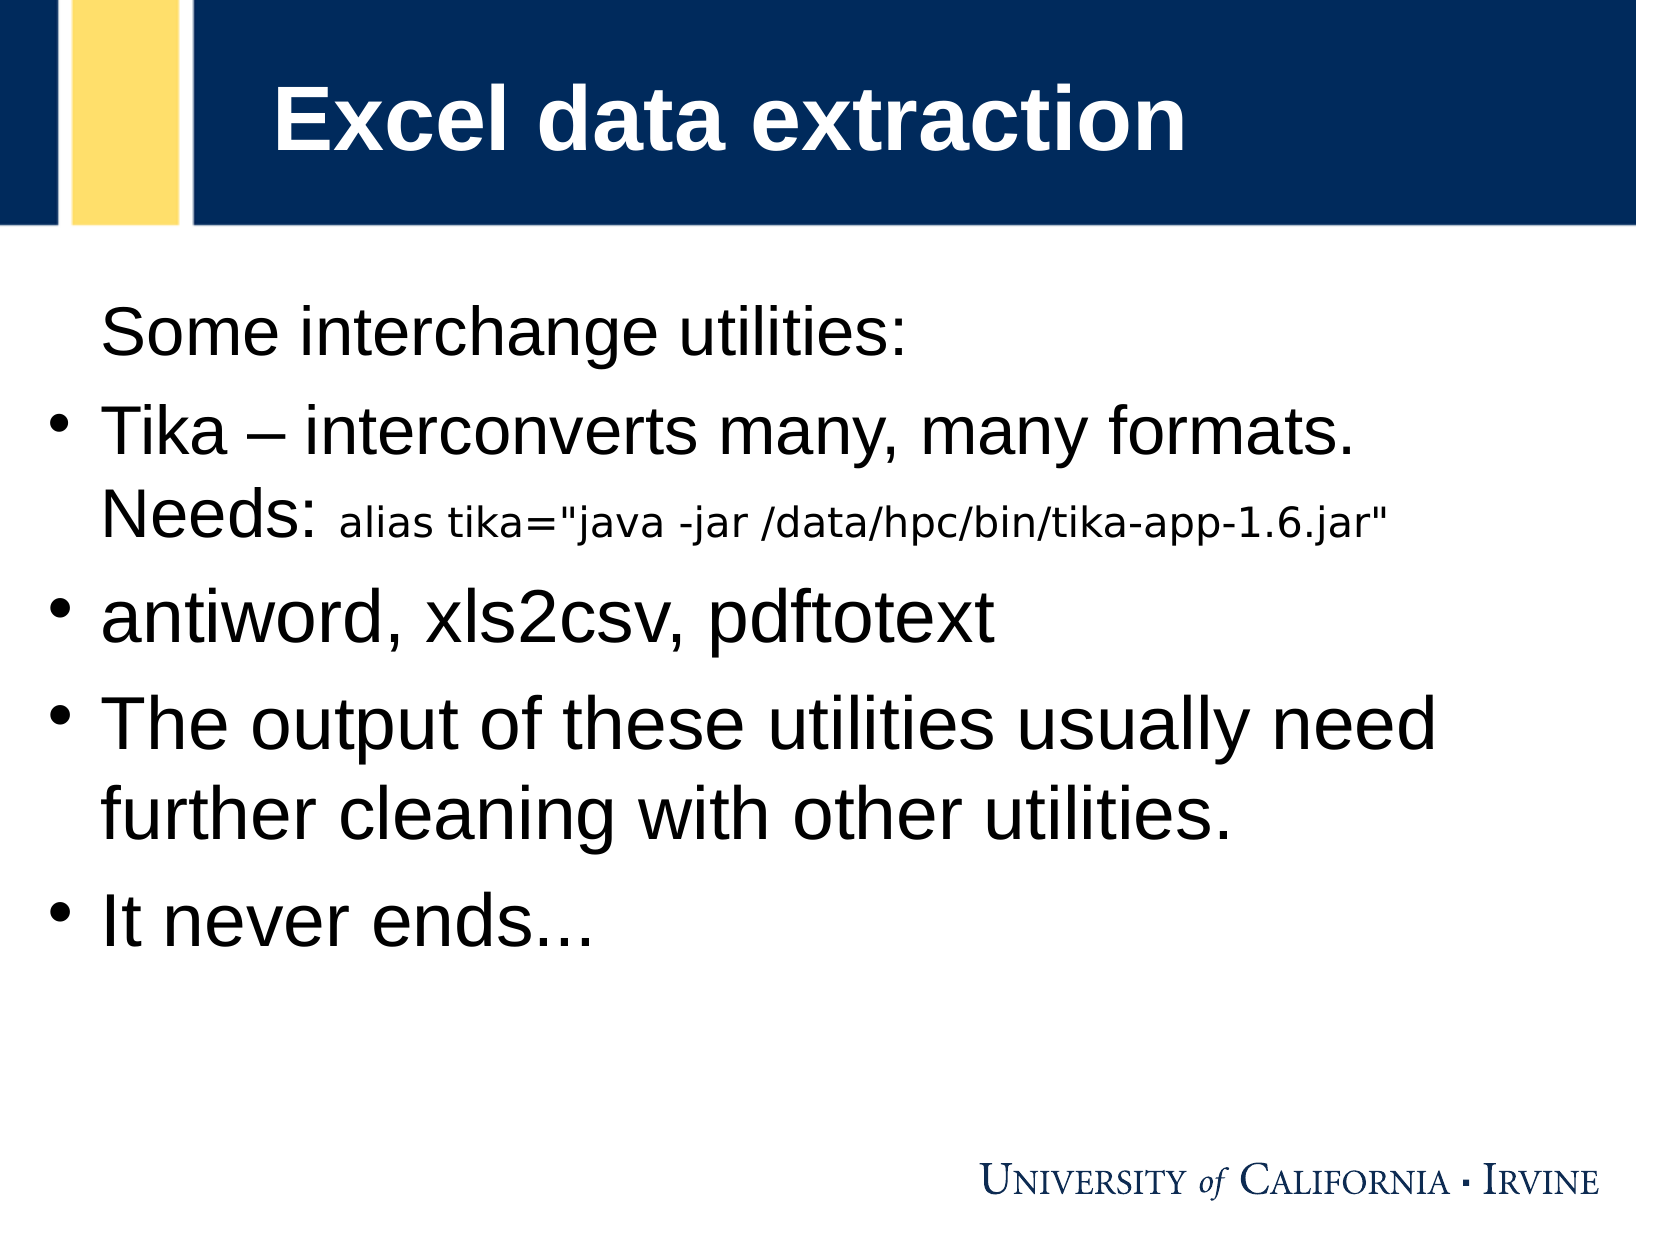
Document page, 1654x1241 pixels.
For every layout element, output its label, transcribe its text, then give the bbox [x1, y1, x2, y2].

title Excel data extraction [257, 0, 1654, 228]
picture [0, 0, 1636, 1241]
subtitle [39, 268, 1615, 1130]
text_box Some interchange utilities: Tika – interconverts many, many formats. Needs: alias tika="java -jar /data/hpc/bin/tika-app-1.6.jar" antiword, xls2csv, pdftotext The output of these utilities usually need further cleaning with other utilities. It never ends... [15, 278, 1591, 1141]
